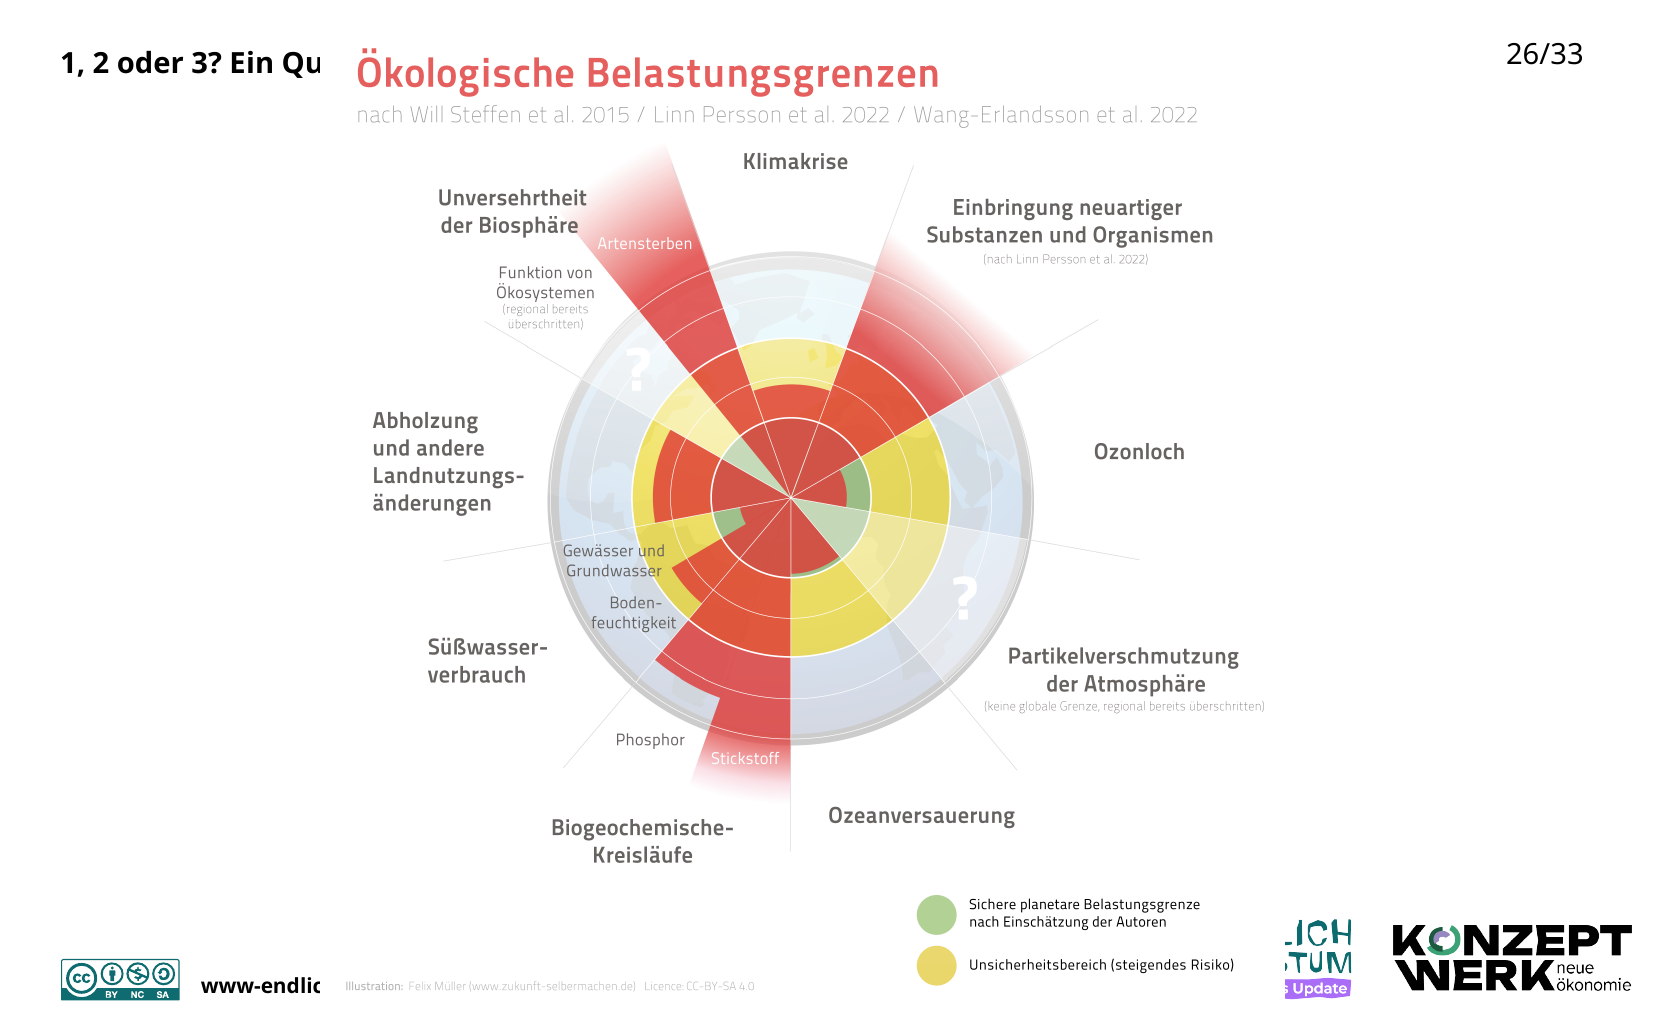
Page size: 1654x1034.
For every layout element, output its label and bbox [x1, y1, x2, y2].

picture [320, 14, 1374, 1011]
picture [1387, 917, 1636, 997]
